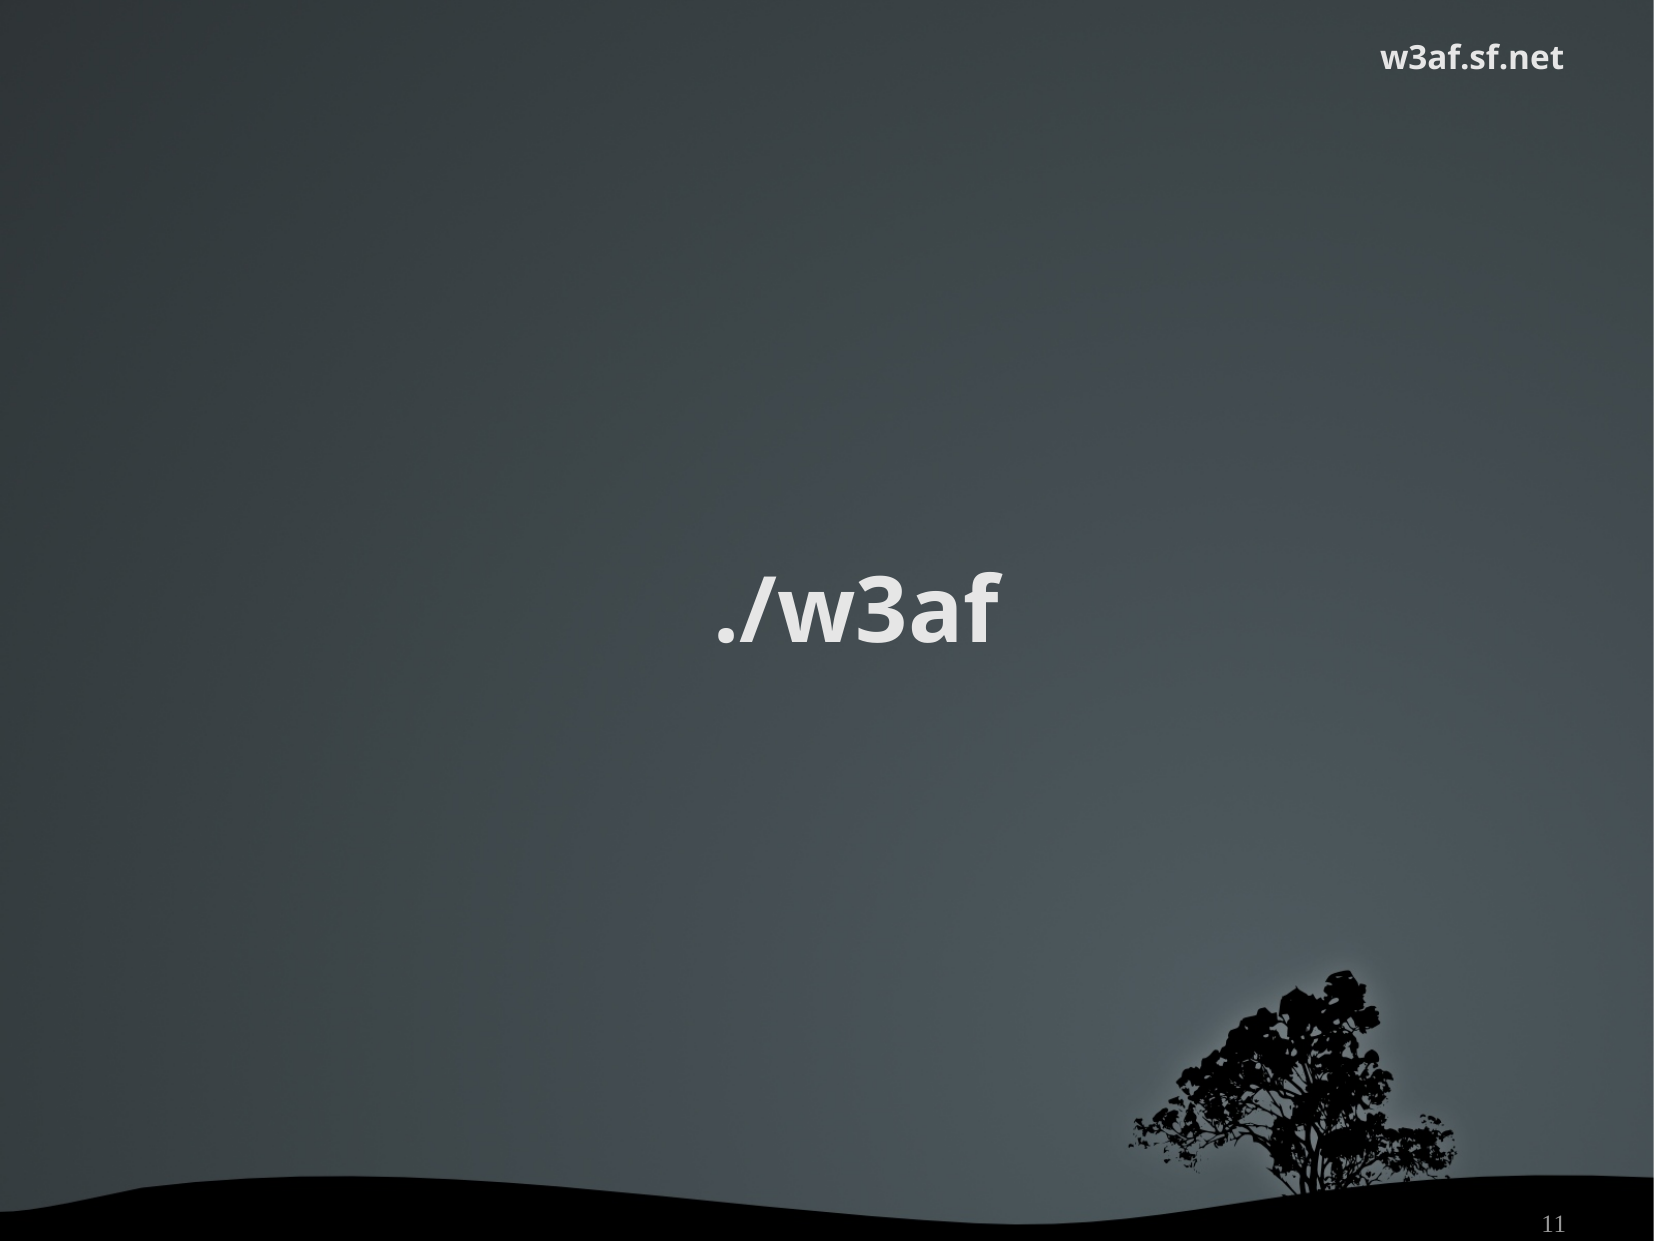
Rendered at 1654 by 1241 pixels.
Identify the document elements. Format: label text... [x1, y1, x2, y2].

title w3af.sf.net [1290, 0, 1654, 113]
picture [0, 0, 1654, 1241]
title ./w3af [112, 503, 1601, 711]
